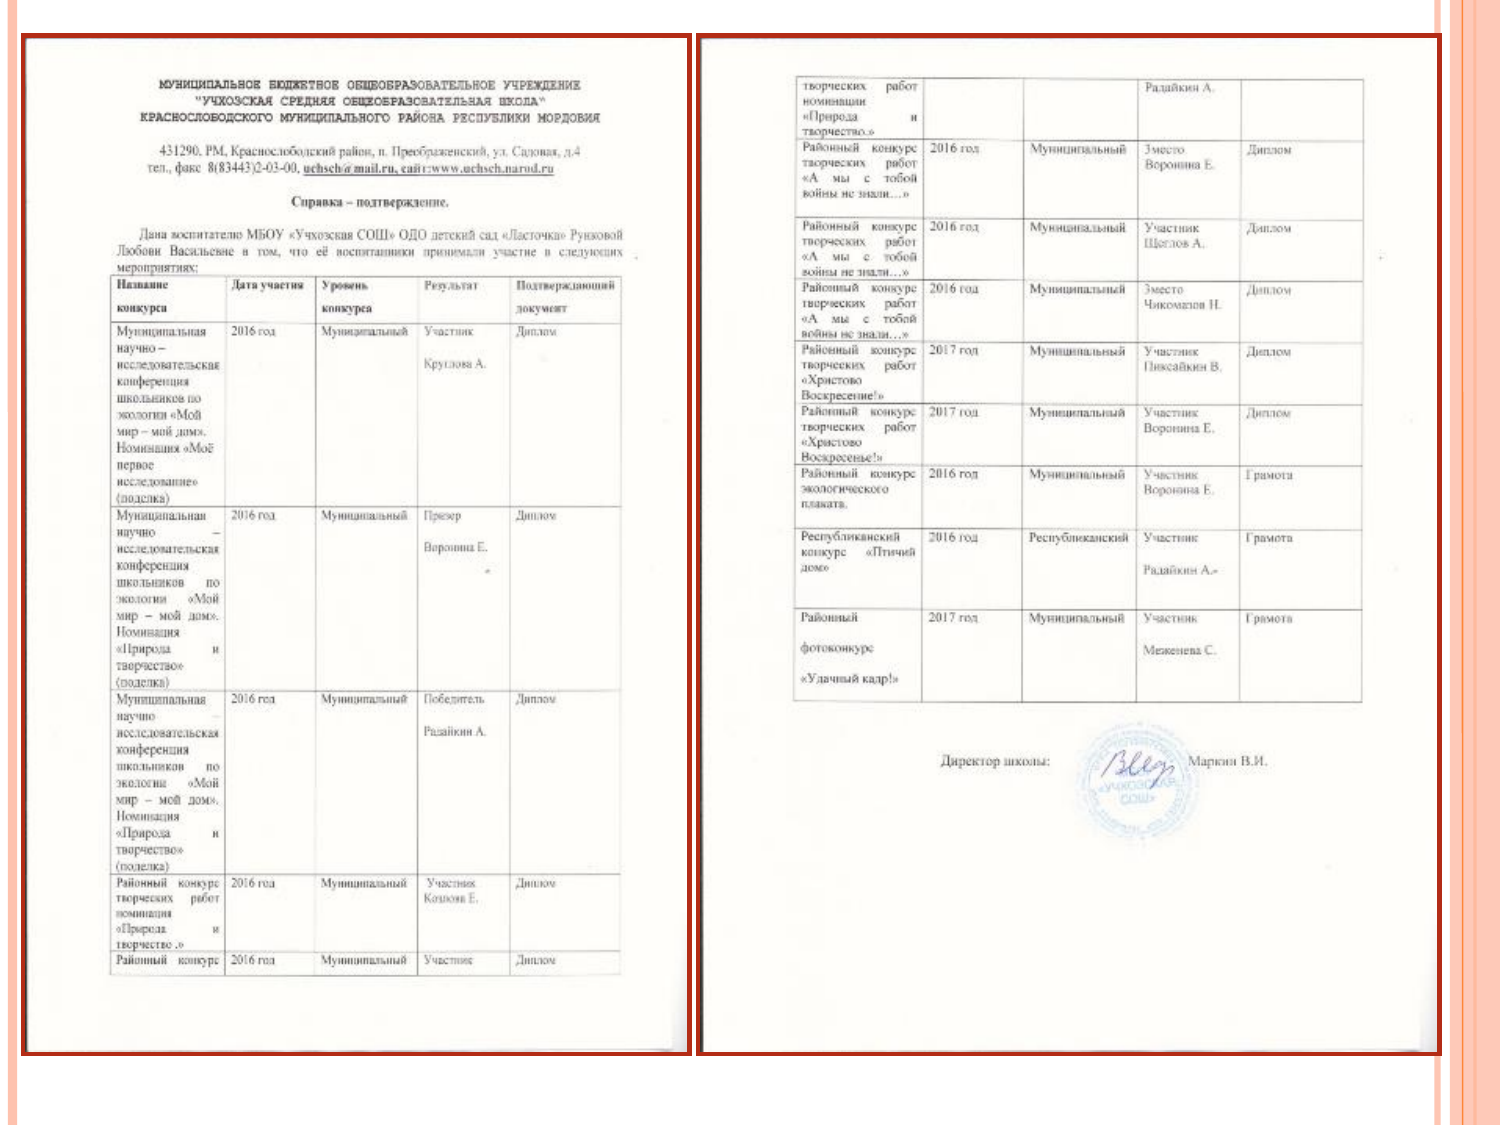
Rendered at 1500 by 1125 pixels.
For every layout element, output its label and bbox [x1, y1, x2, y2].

picture [24, 37, 688, 1052]
picture [699, 37, 1438, 1052]
